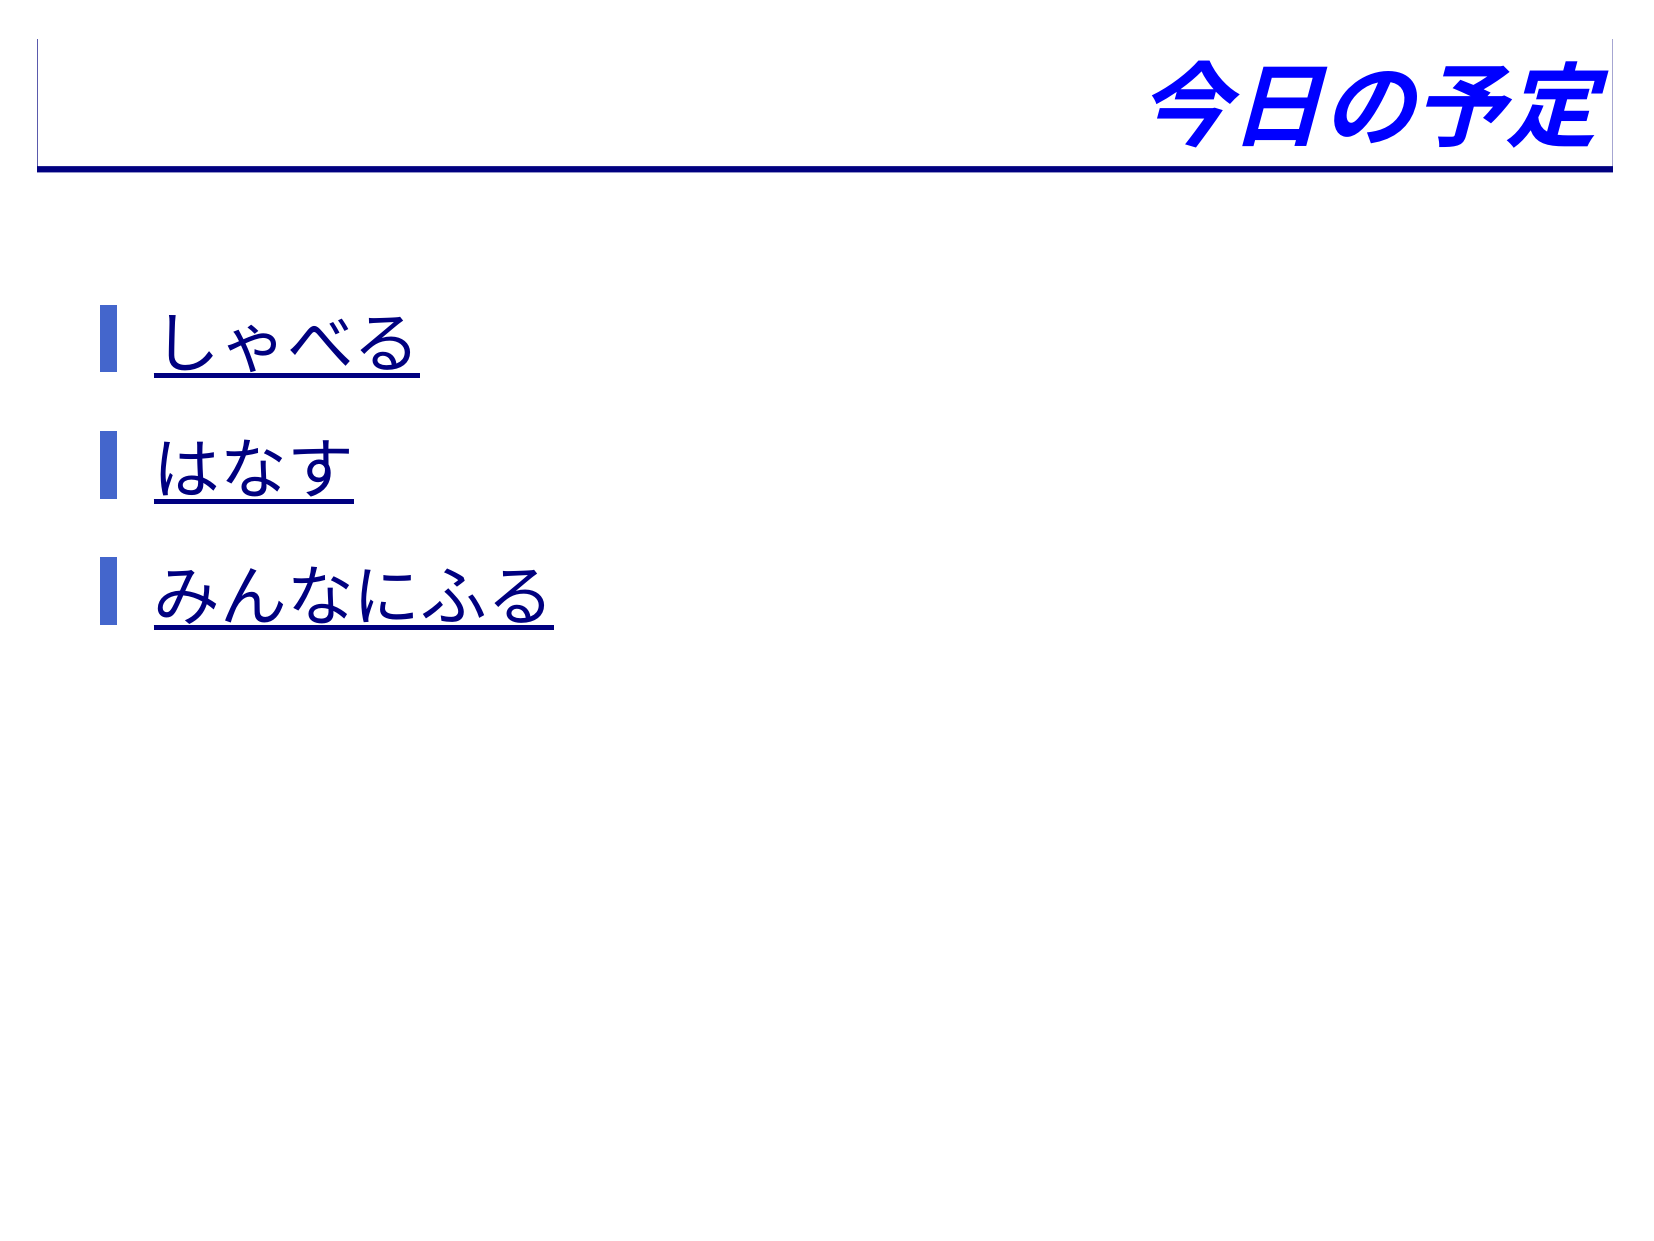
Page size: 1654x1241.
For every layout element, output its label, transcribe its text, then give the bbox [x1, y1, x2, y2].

list しゃべる はなす みんなにふる [82, 290, 1571, 1109]
title 今日の予定 [37, 49, 1613, 151]
